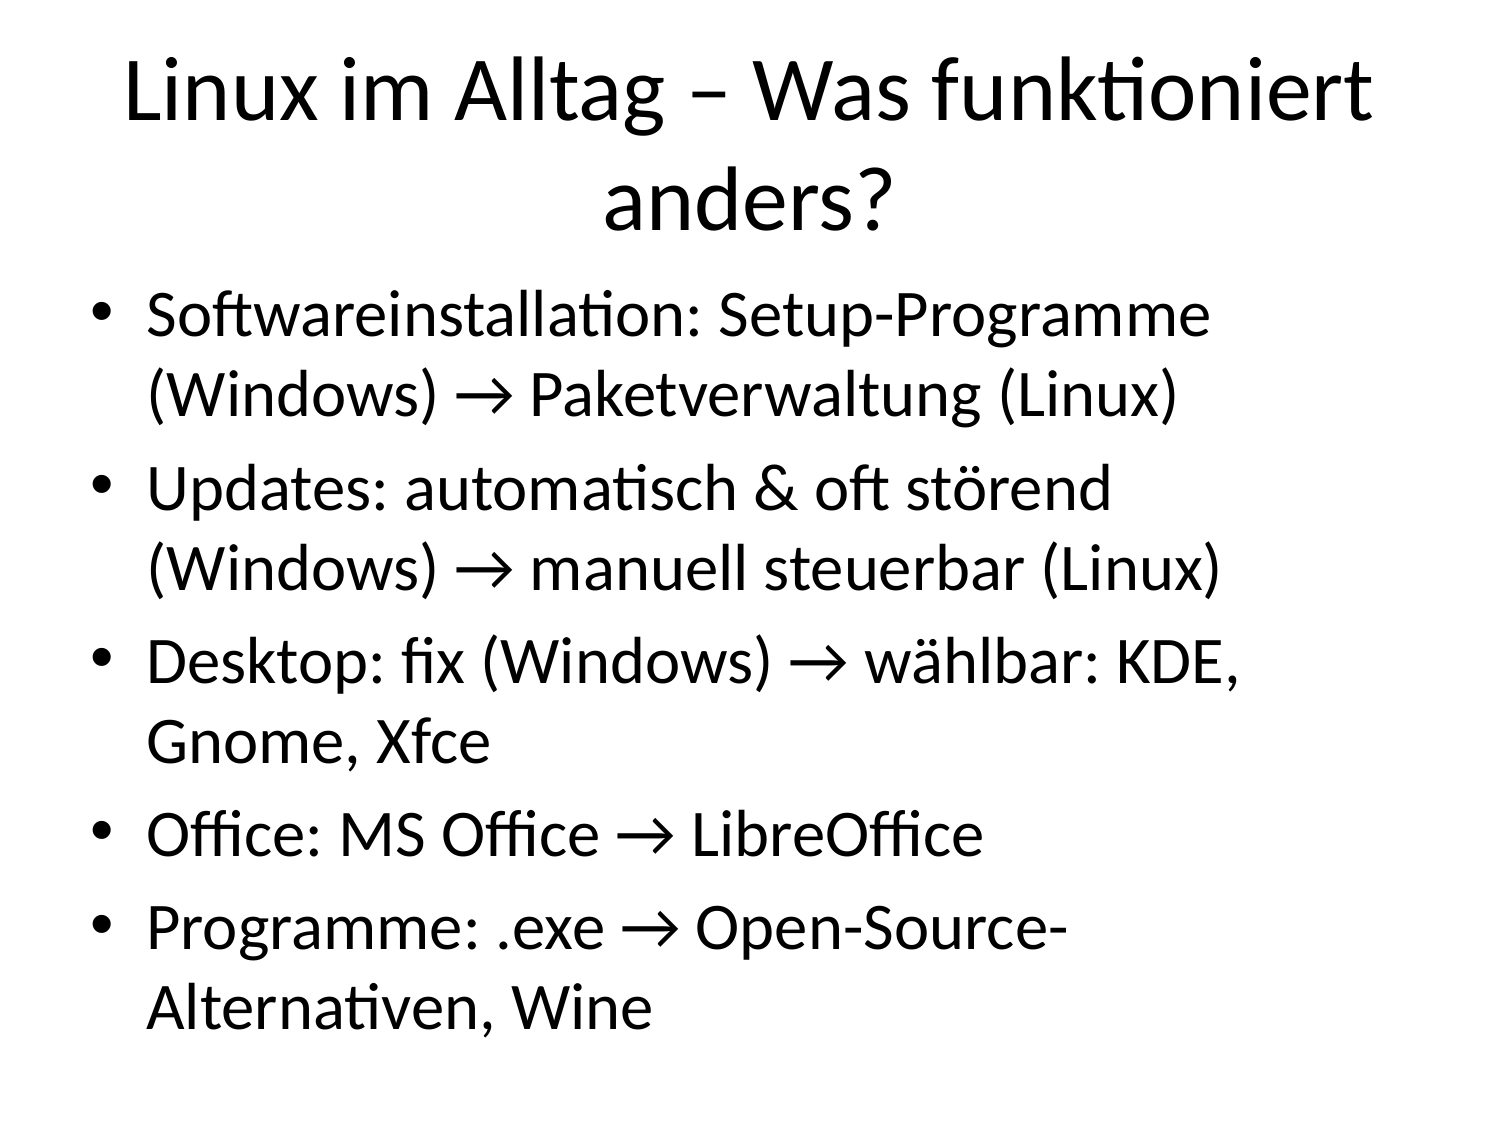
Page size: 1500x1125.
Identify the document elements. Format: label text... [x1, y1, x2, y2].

title Linux im Alltag – Was funktioniert anders? [75, 45, 1425, 233]
list Softwareinstallation: Setup-Programme (Windows) → Paketverwaltung (Linux) Updates: automatisch & oft störend (Windows) → manuell steuerbar (Linux) Desktop: fix (Windows) → wählbar: KDE, Gnome, Xfce Office: MS Office → LibreOffice Programme: .exe → Open-Source-Alternativen, Wine [75, 262, 1425, 1005]
